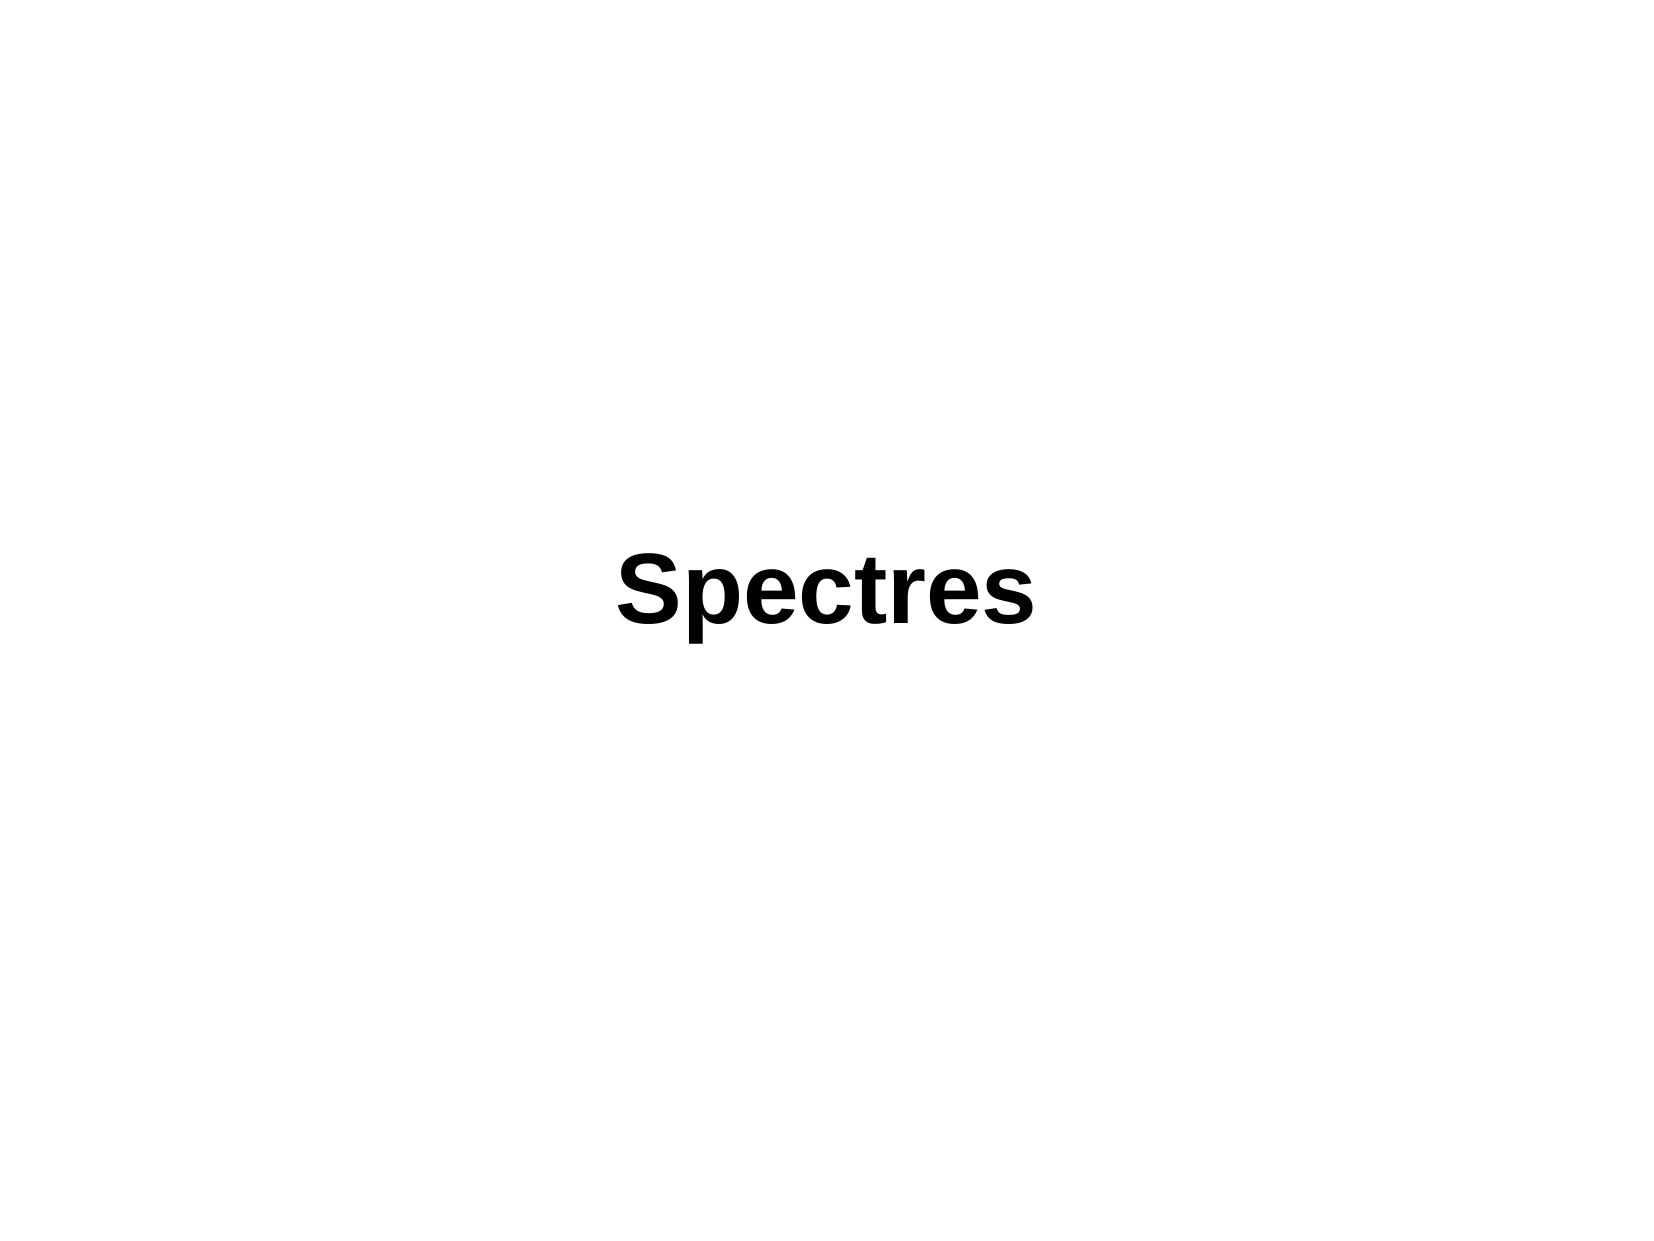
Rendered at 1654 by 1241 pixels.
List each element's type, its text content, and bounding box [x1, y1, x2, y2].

text_box Spectres [295, 525, 1359, 653]
